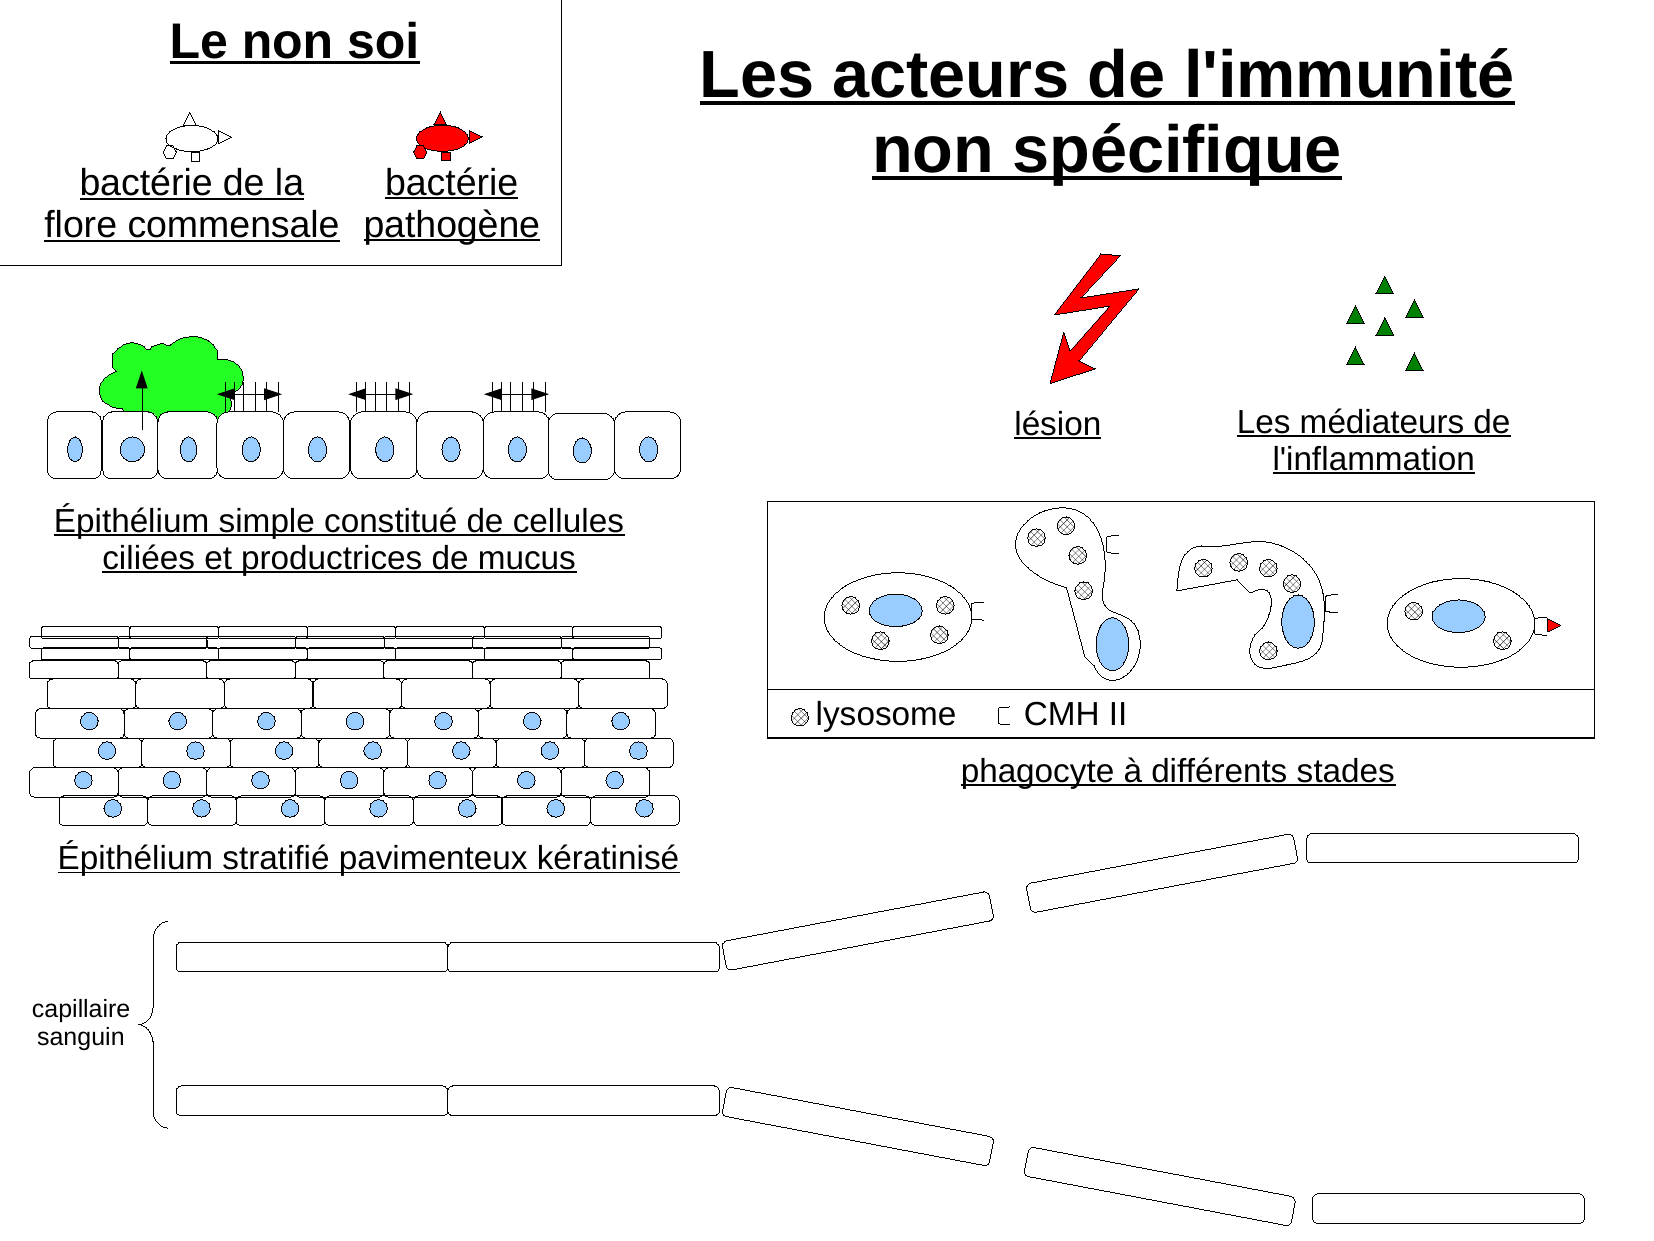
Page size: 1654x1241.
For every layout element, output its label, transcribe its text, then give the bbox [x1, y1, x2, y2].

text_box [1547, 618, 1561, 632]
text_box [1050, 253, 1139, 384]
text_box [47, 336, 681, 480]
text_box [428, 771, 447, 789]
text_box [1194, 559, 1213, 577]
text_box [275, 741, 293, 760]
text_box [363, 741, 382, 760]
text_box [1057, 516, 1075, 535]
text_box [103, 799, 122, 818]
text_box [1283, 574, 1301, 593]
text_box [98, 741, 116, 760]
text_box [1375, 276, 1394, 294]
text_box [1432, 599, 1486, 633]
text_box [74, 771, 93, 789]
text_box [186, 741, 205, 760]
text_box [1405, 299, 1424, 318]
text_box [1068, 546, 1087, 565]
text_box [340, 771, 358, 789]
text_box [1405, 352, 1424, 371]
text_box [546, 799, 565, 818]
text_box [163, 771, 181, 789]
text_box [1229, 553, 1248, 572]
text_box [869, 594, 923, 627]
text_box [346, 712, 364, 730]
text_box [281, 799, 299, 818]
text_box [1375, 317, 1394, 336]
text_box [936, 596, 955, 615]
text_box [1259, 641, 1278, 660]
text_box [1074, 581, 1093, 600]
text_box [871, 631, 890, 650]
text_box [1096, 617, 1129, 671]
text_box [541, 741, 559, 760]
text_box [635, 799, 654, 818]
text_box [458, 799, 477, 818]
text_box [257, 712, 276, 730]
text_box [841, 596, 860, 615]
text_box [251, 771, 270, 789]
text_box [452, 741, 471, 760]
text_box [192, 799, 211, 818]
text_box [629, 741, 648, 760]
text_box [434, 712, 453, 730]
text_box [1346, 305, 1365, 324]
text_box [369, 799, 388, 818]
text_box [1259, 559, 1278, 577]
text_box [1027, 528, 1046, 547]
text_box [605, 771, 624, 789]
text_box [611, 712, 630, 730]
text_box [1404, 602, 1423, 620]
text_box [1493, 631, 1512, 650]
text_box [80, 712, 99, 730]
text_box capillaire sanguin [7, 987, 155, 1059]
text_box [1346, 346, 1365, 365]
text_box [517, 771, 536, 789]
text_box [168, 712, 187, 730]
text_box [930, 625, 949, 644]
text_box [1281, 594, 1315, 649]
text_box [523, 712, 542, 730]
text_box [413, 111, 483, 161]
